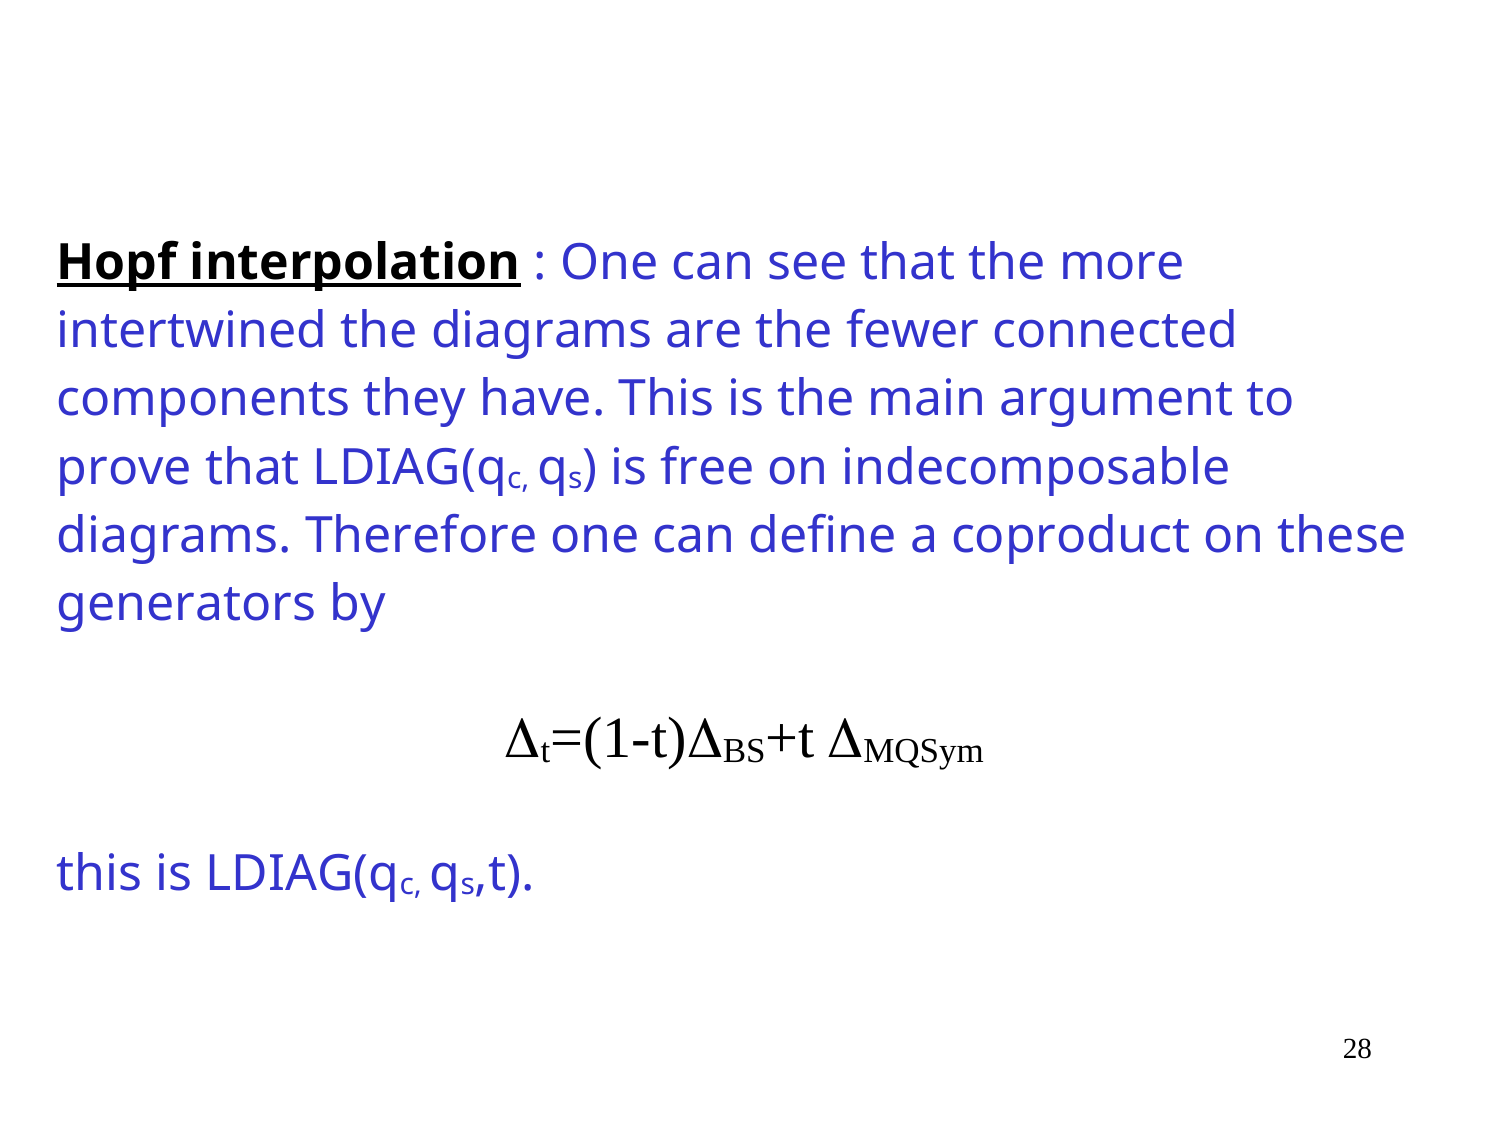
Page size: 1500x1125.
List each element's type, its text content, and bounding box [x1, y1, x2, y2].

text_box Hopf interpolation : One can see that the more intertwined the diagrams are the fewer connected components they have. This is the main argument to prove that LDIAG(qc, qs) is free on indecomposable diagrams. Therefore one can define a coproduct on these generators by t=(1-t)BS+t MQSym this is LDIAG(qc, qs,t). [41, 218, 1447, 921]
